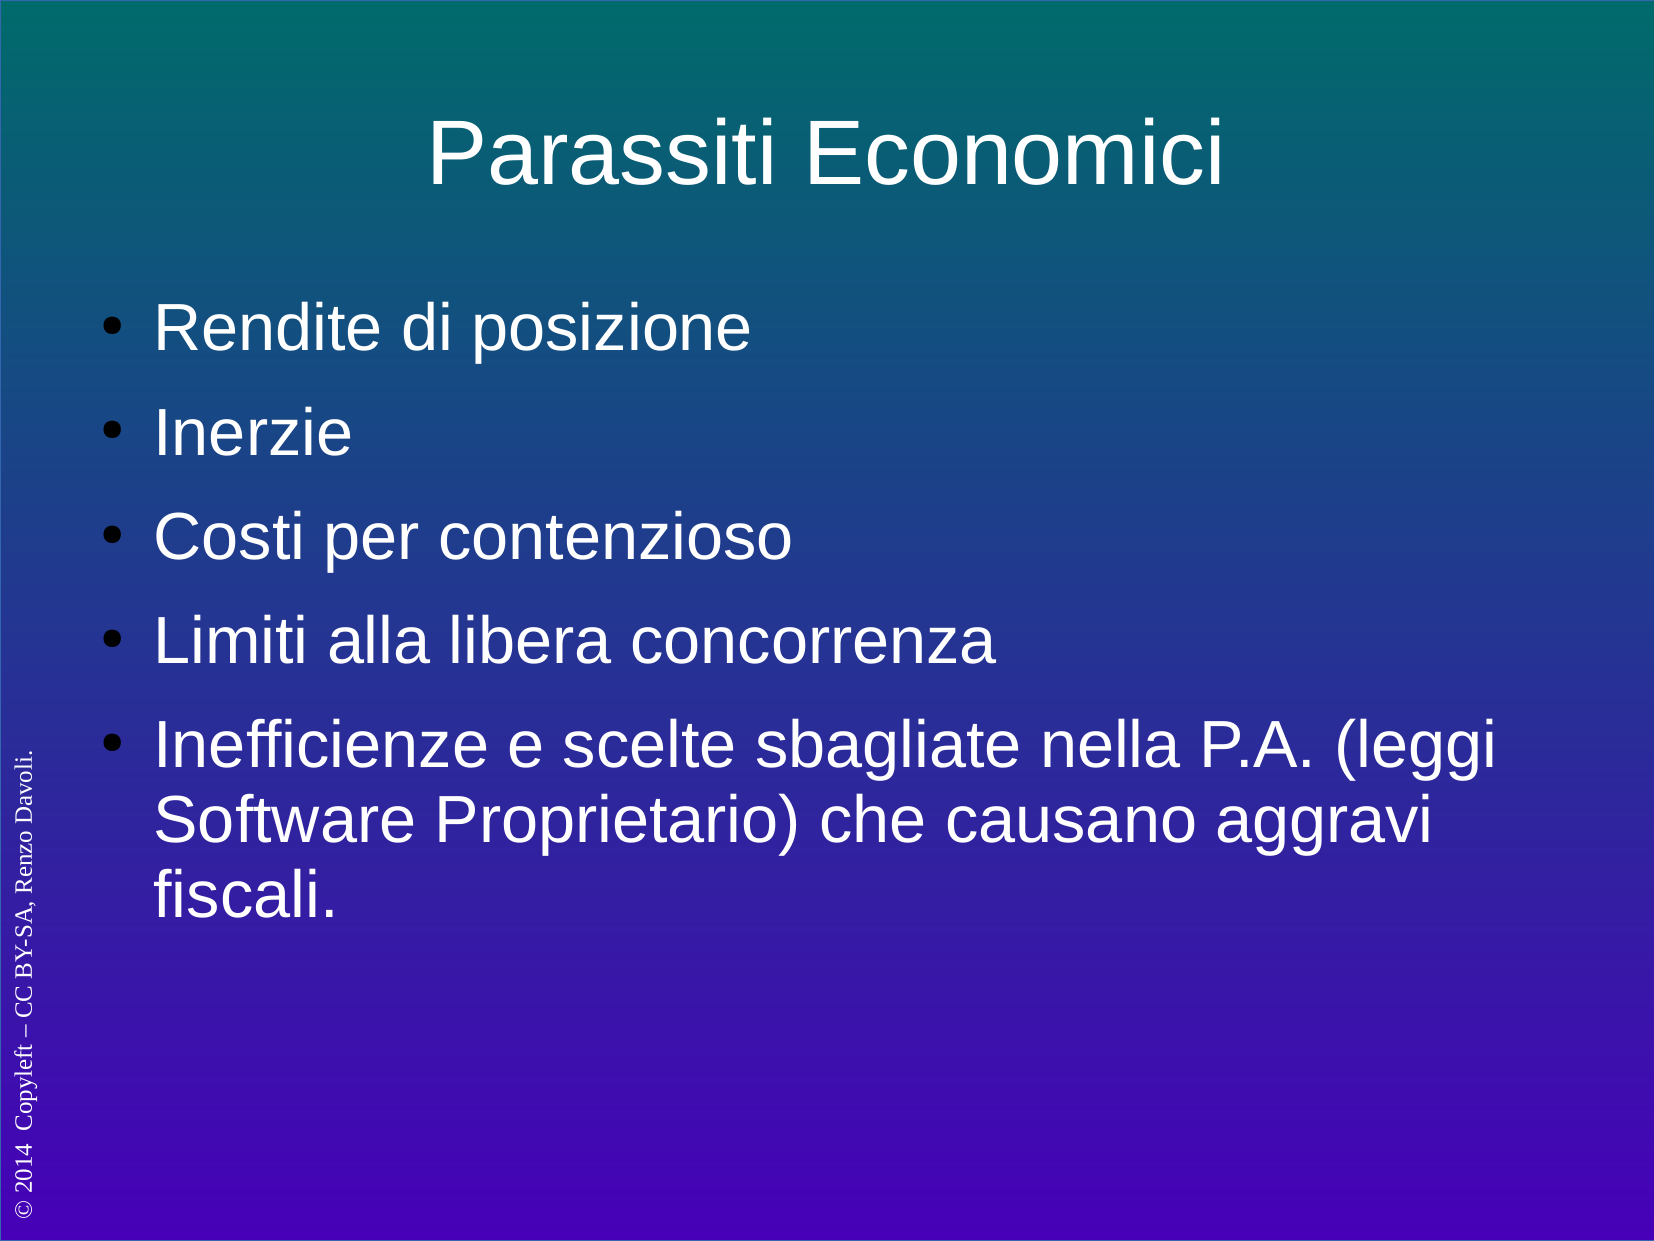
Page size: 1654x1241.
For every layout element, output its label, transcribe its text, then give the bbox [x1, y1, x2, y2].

title Parassiti Economici [82, 56, 1571, 250]
list Rendite di posizione Inerzie Costi per contenzioso Limiti alla libera concorrenza Inefficienze e scelte sbagliate nella P.A. (leggi Software Proprietario) che causano aggravi fiscali. [82, 290, 1571, 1094]
